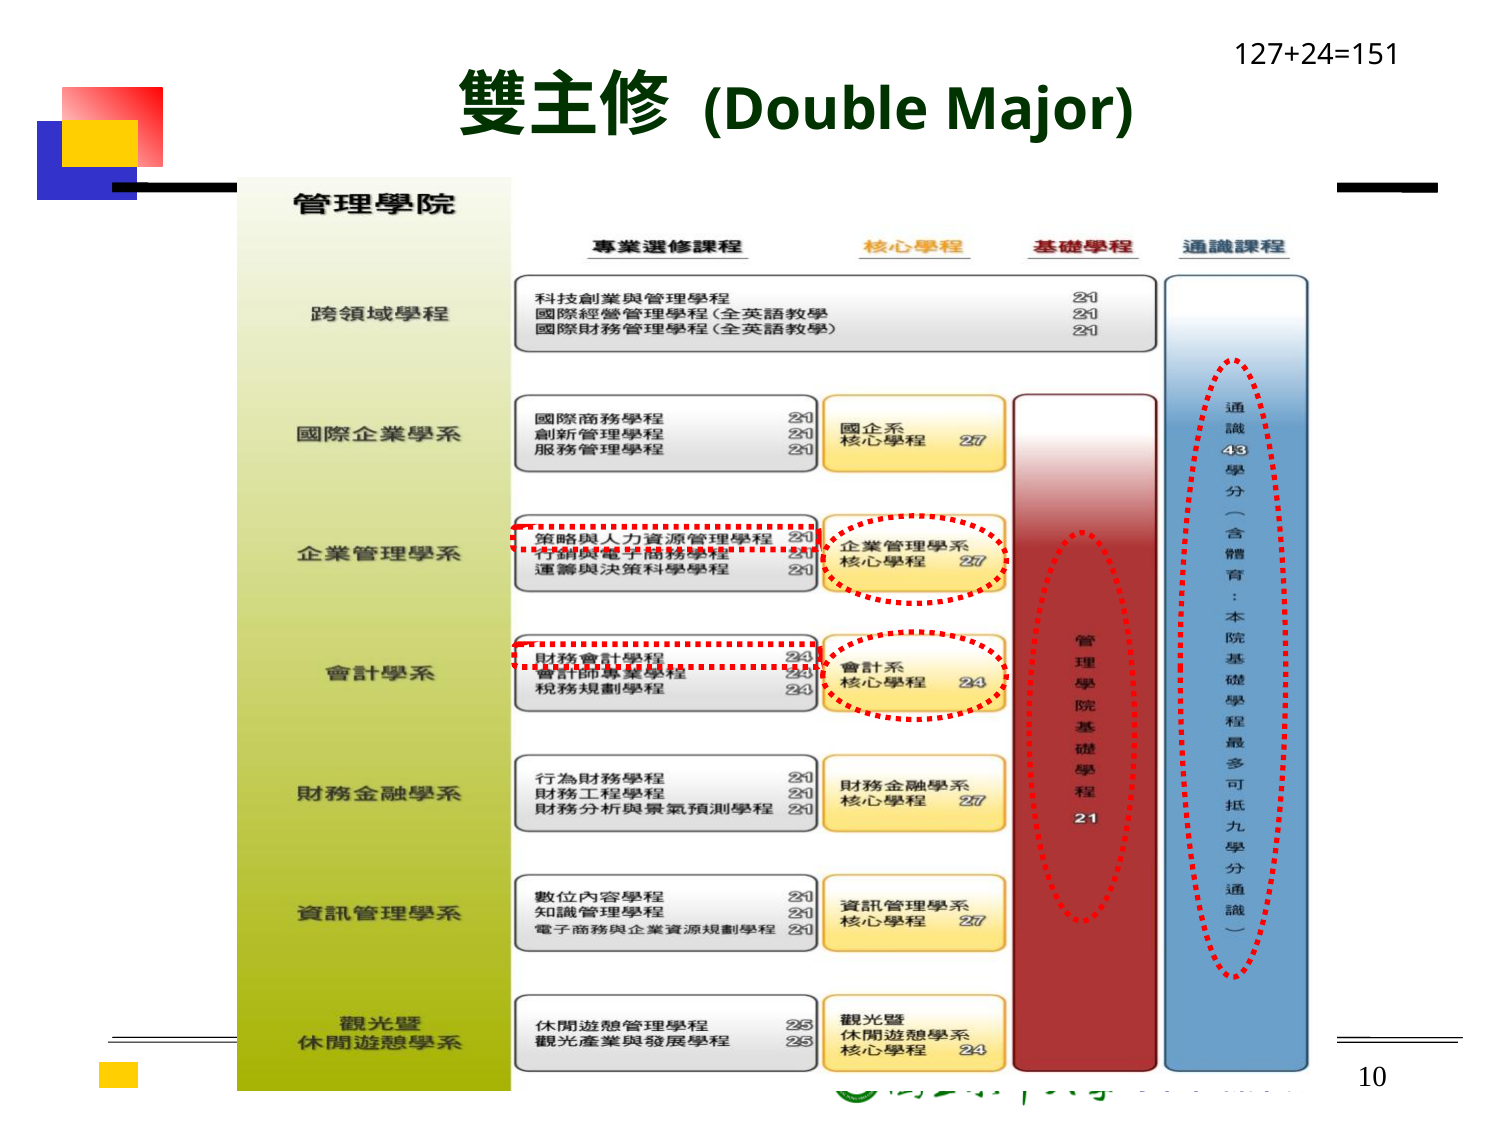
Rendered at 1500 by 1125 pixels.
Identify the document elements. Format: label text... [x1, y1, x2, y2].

text_box 雙主修 (Double Major) [443, 51, 1150, 151]
text_box 127+24=151 [1218, 28, 1430, 79]
picture [237, 177, 1337, 1091]
text_box 10 [1342, 1050, 1468, 1101]
